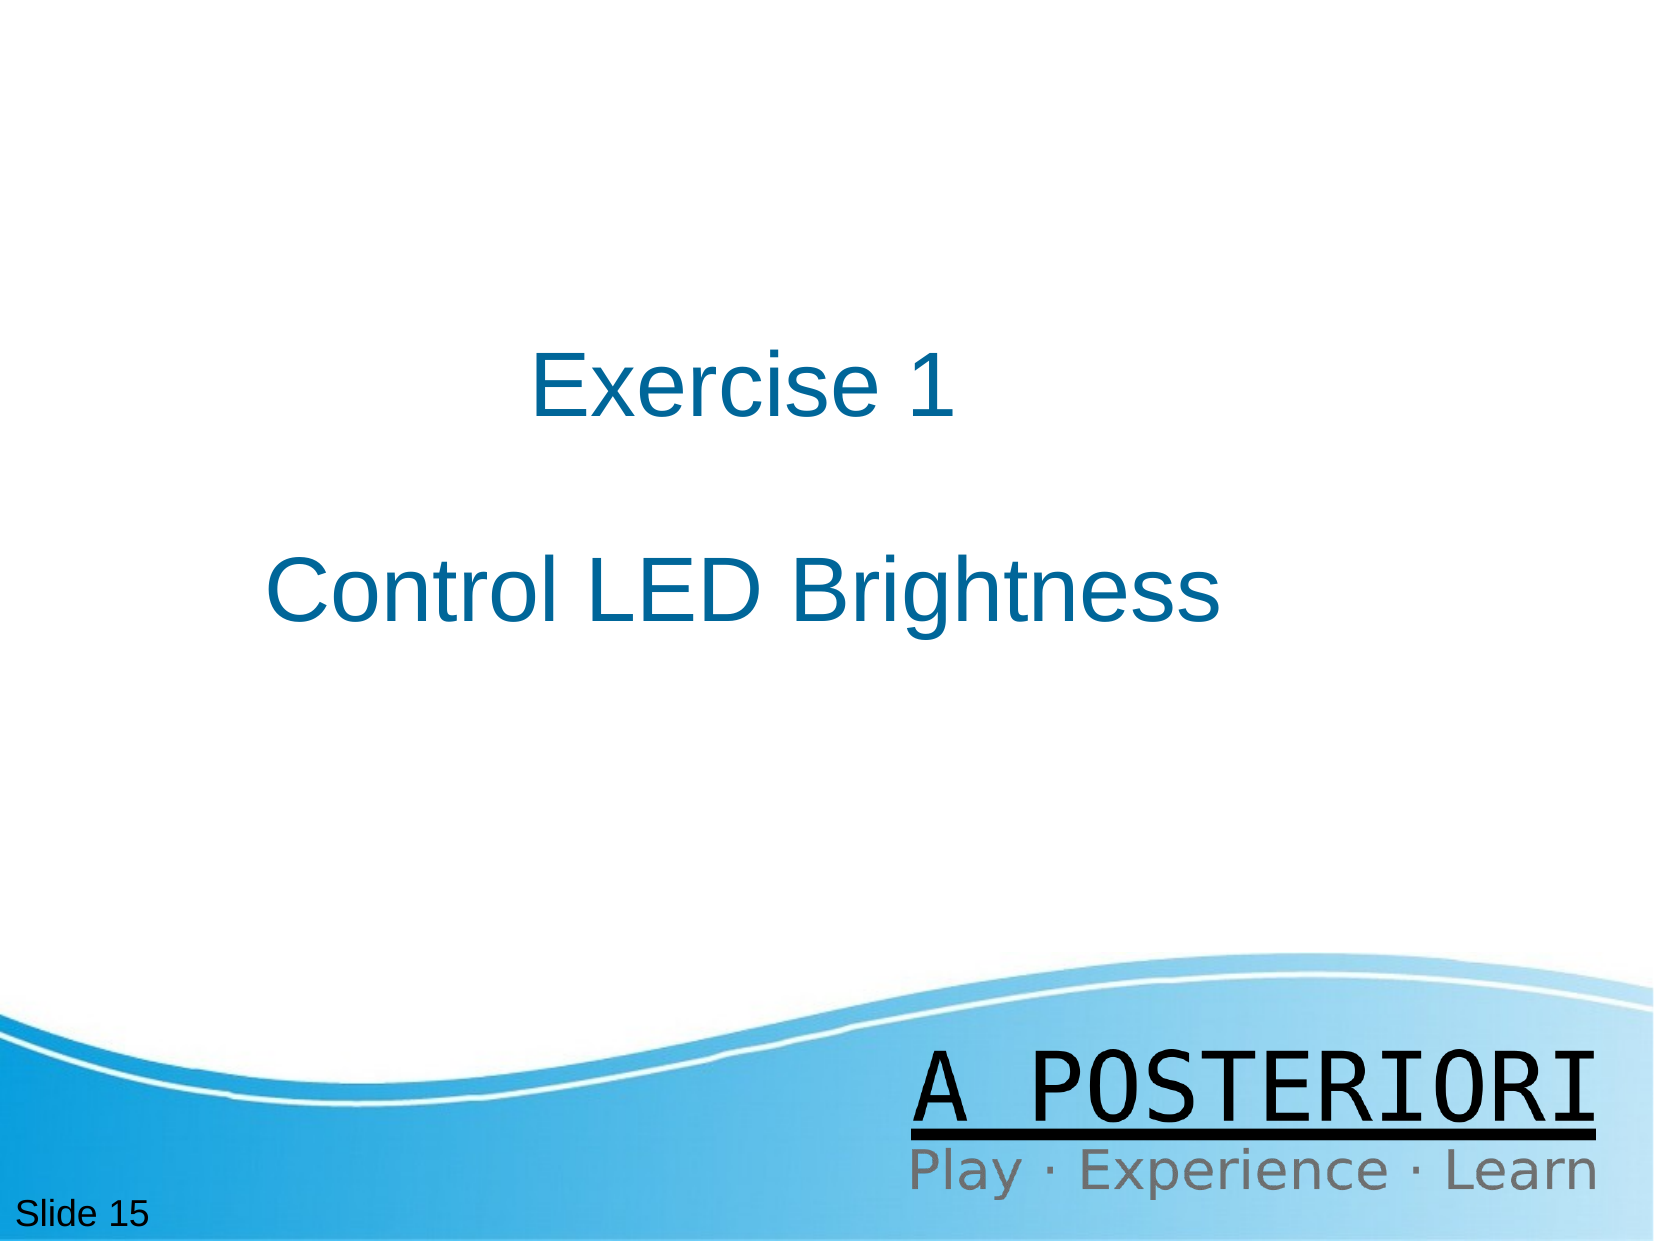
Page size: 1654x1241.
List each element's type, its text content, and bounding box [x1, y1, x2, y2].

picture [0, 952, 1654, 1241]
title Exercise 1 Control LED Brightness [0, 333, 1489, 642]
